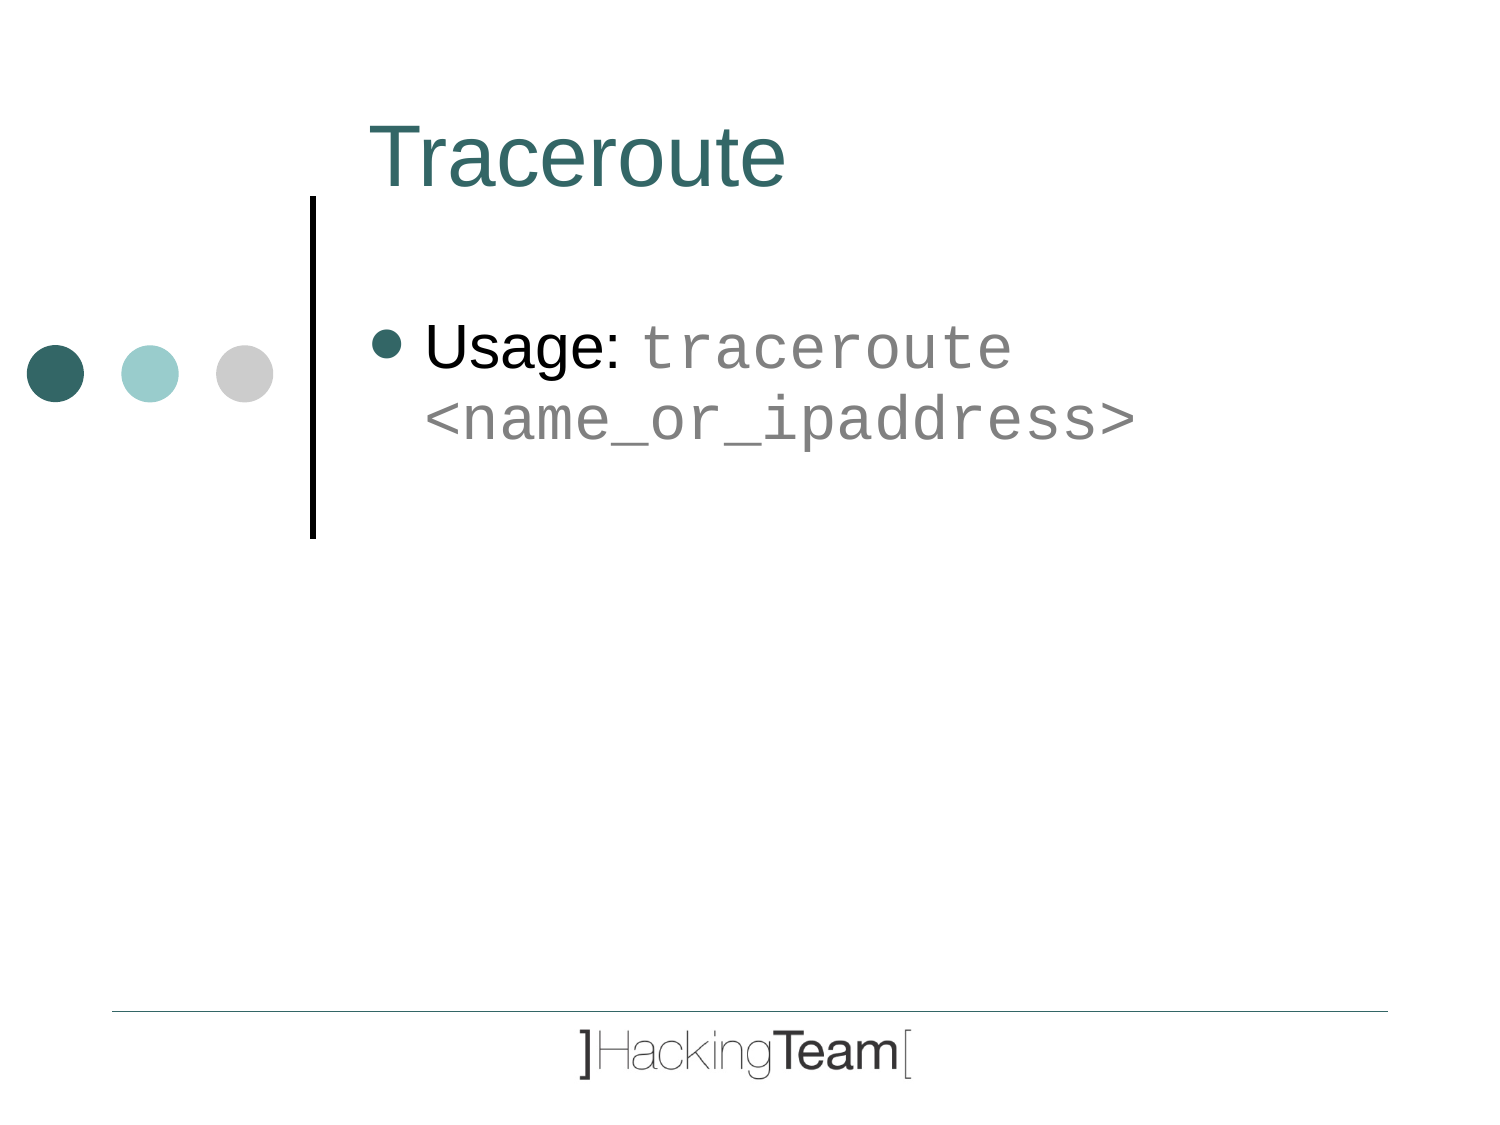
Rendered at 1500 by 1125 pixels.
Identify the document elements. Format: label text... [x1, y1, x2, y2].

list Usage: traceroute <name_or_ipaddress> [249, 312, 1401, 1041]
title Traceroute [249, 38, 1401, 275]
picture [574, 1041, 916, 1084]
